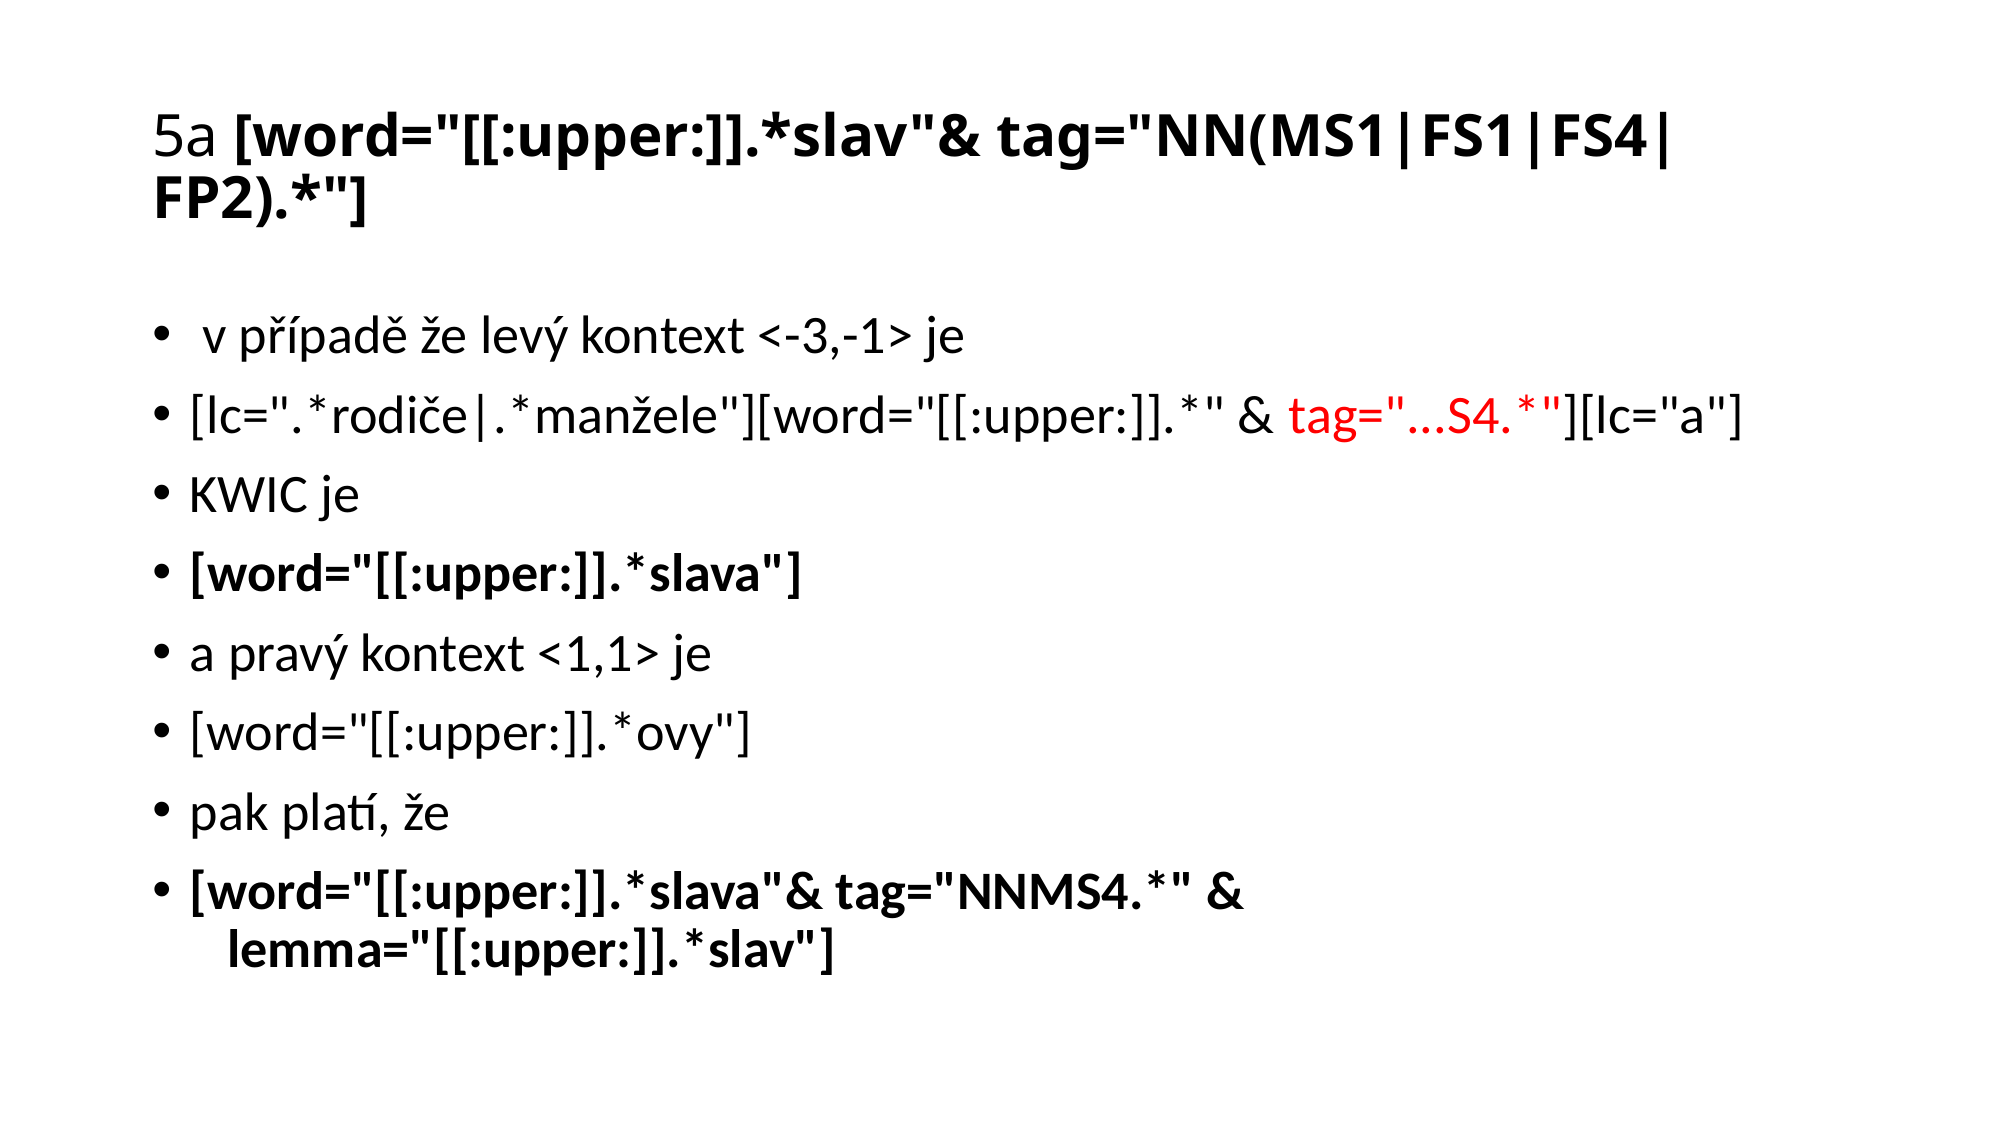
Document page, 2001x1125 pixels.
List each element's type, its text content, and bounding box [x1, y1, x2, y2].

title 5a [word="[[:upper:]].*slav"& tag="NN(MS1|FS1|FS4|FP2).*"] [137, 59, 1863, 278]
list v případě že levý kontext <-3,-1> je [lc=".*rodiče|.*manžele"][word="[[:upper:]].*" & tag="...S4.*"][lc="a"] KWIC je [word="[[:upper:]].*slava"] a pravý kontext <1,1> je [word="[[:upper:]].*ovy"] pak platí, že [word="[[:upper:]].*slava"& tag="NNMS4.*" & lemma="[[:upper:]].*slav"] [137, 299, 1863, 1014]
